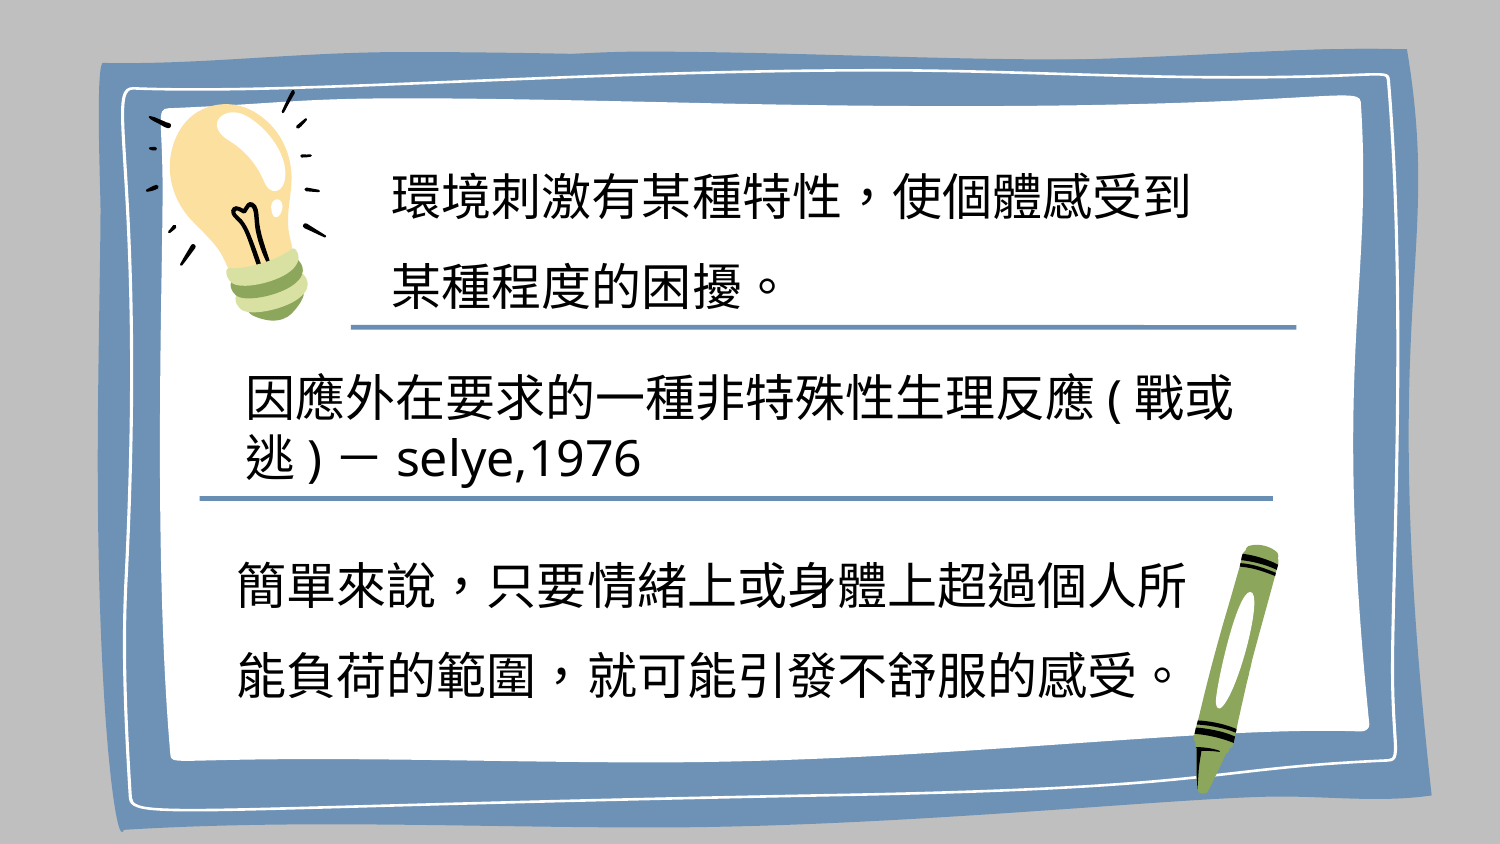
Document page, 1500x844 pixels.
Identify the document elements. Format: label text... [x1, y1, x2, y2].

text_box [97, 48, 1432, 833]
text_box 簡單來說，只要情緒上或身體上超過個人所能負荷的範圍，就可能引發不舒服的感受。 [222, 516, 1229, 712]
text_box 因應外在要求的一種非特殊性生理反應(戰或逃)－selye,1976 [230, 358, 1311, 494]
text_box 環境刺激有某種特性，使個體感受到某種程度的困擾。 [377, 128, 1230, 324]
